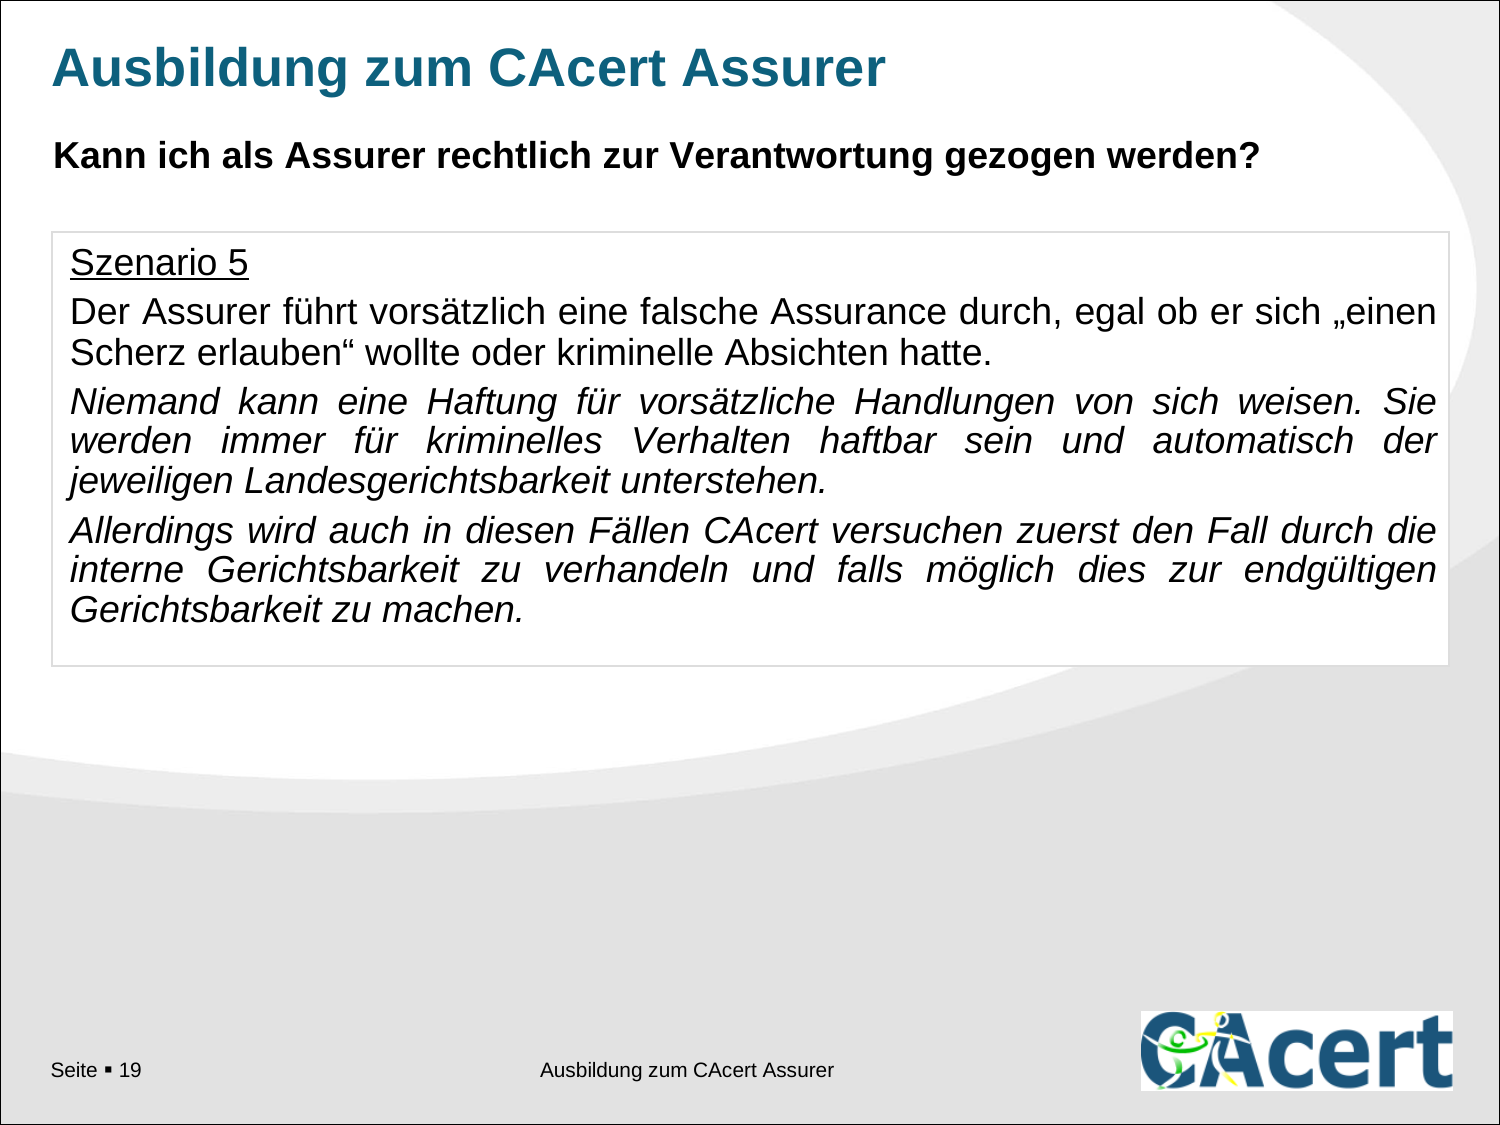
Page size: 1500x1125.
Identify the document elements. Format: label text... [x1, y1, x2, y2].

picture [1, 1, 1499, 1124]
text_box Kann ich als Assurer rechtlich zur Verantwortung gezogen werden? [53, 125, 1446, 185]
title Ausbildung zum CAcert Assurer [51, 19, 1450, 118]
text_box Szenario 5 Der Assurer führt vorsätzlich eine falsche Assurance durch, egal ob er sich „einen Scherz erlauben“ wollte oder kriminelle Absichten hatte. Niemand kann eine Haftung für vorsätzliche Handlungen von sich weisen. Sie werden immer für kriminelles Verhalten haftbar sein und automatisch der jeweiligen Landesgerichtsbarkeit unterstehen. Allerdings wird auch in diesen Fällen CAcert versuchen zuerst den Fall durch die interne Gerichtsbarkeit zu verhandeln und falls möglich dies zur endgültigen Gerichtsbarkeit zu machen. [52, 232, 1450, 667]
